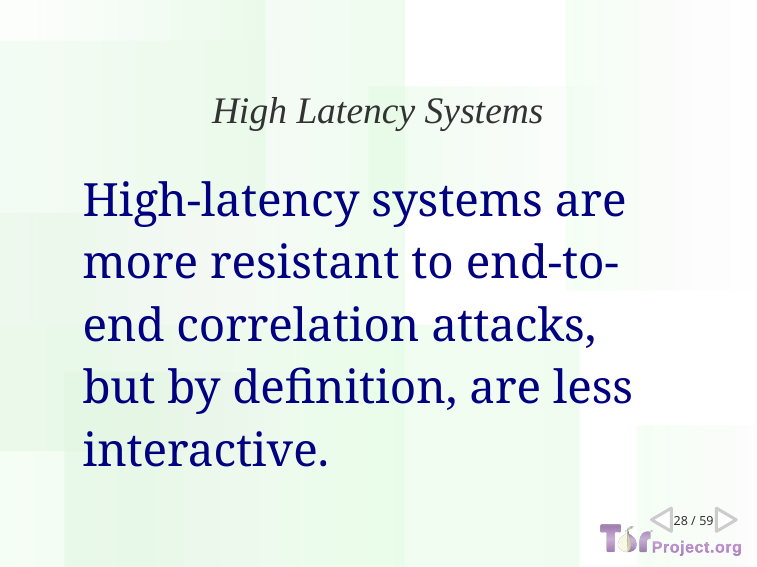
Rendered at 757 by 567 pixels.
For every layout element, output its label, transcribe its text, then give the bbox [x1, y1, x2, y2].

text_box High-latency systems are more resistant to end-to-end correlation attacks, but by definition, are less interactive. [0, 138, 756, 508]
text_box High Latency Systems [69, 82, 687, 138]
picture [0, 0, 757, 567]
